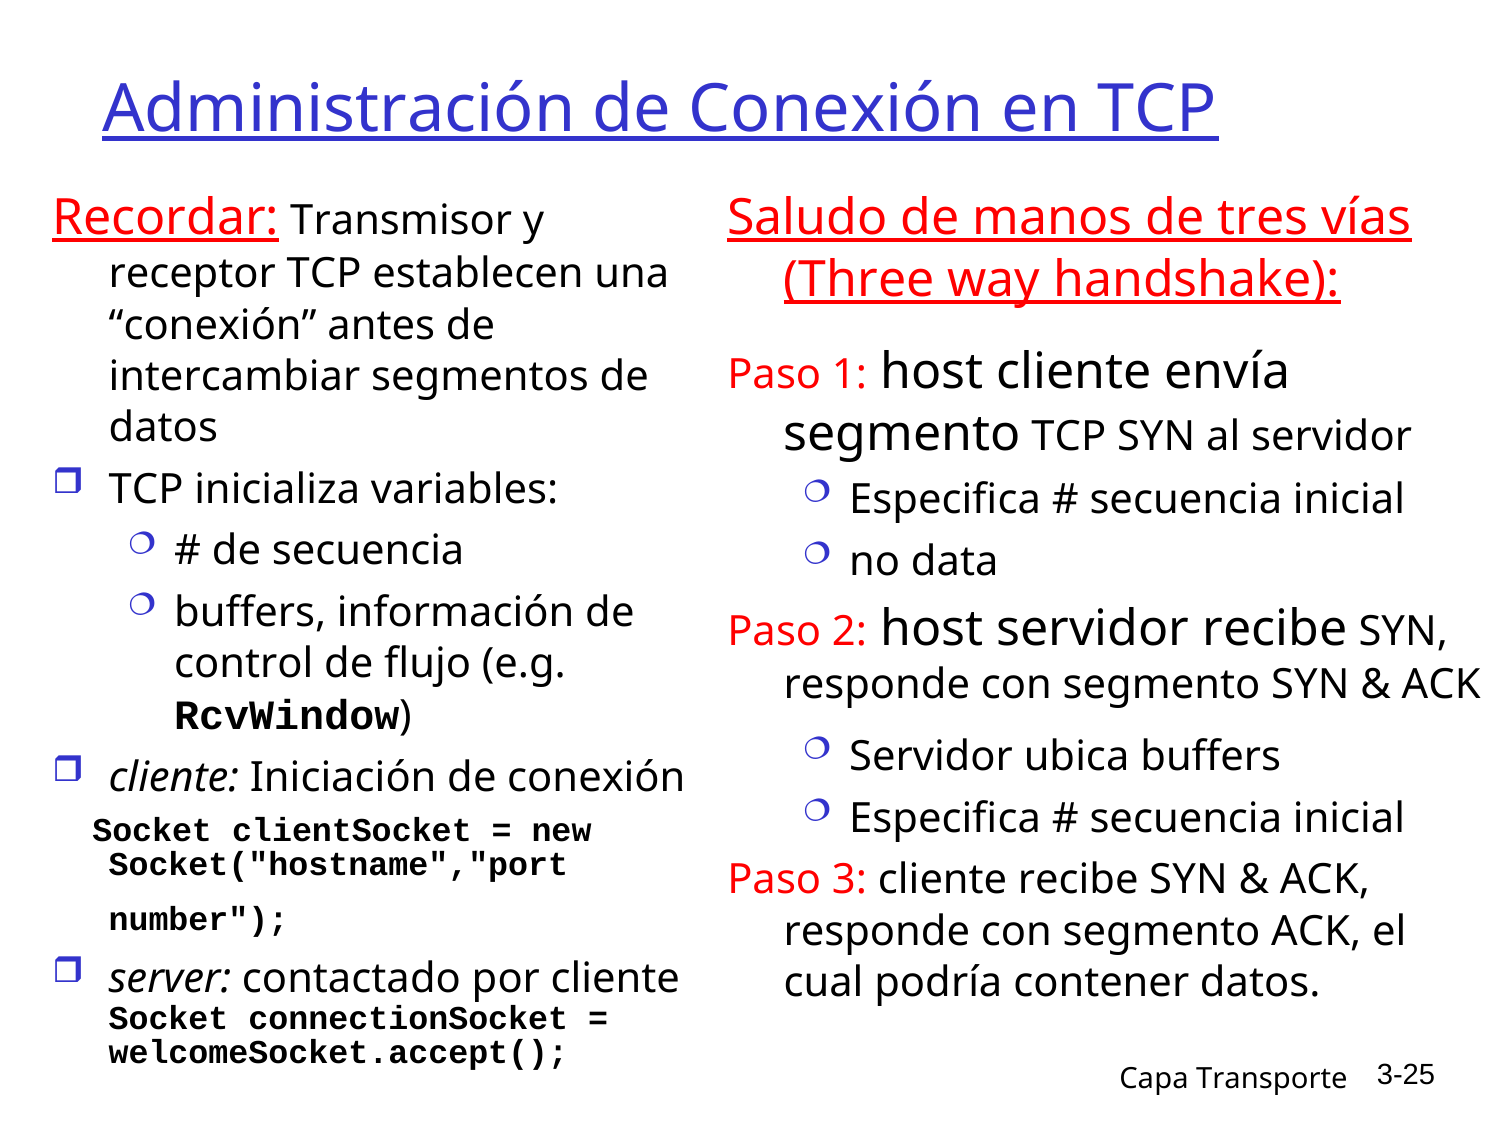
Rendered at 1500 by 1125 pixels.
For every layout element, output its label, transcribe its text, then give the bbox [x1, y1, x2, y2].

list Saludo de manos de tres vías (Three way handshake): Paso 1: host cliente envía segmento TCP SYN al servidor Especifica # secuencia inicial no data Paso 2: host servidor recibe SYN, responde con segmento SYN & ACK Servidor ubica buffers Especifica # secuencia inicial Paso 3: cliente recibe SYN & ACK, responde con segmento ACK, el cual podría contener datos. [712, 177, 1500, 1032]
list Recordar: Transmisor y receptor TCP establecen una “conexión” antes de intercambiar segmentos de datos TCP inicializa variables: # de secuencia buffers, información de control de flujo (e.g. RcvWindow) cliente: Iniciación de conexión Socket clientSocket = new Socket("hostname","port number"); server: contactado por cliente Socket connectionSocket = welcomeSocket.accept(); [37, 177, 717, 1072]
title Administración de Conexión en TCP [87, 15, 1426, 177]
